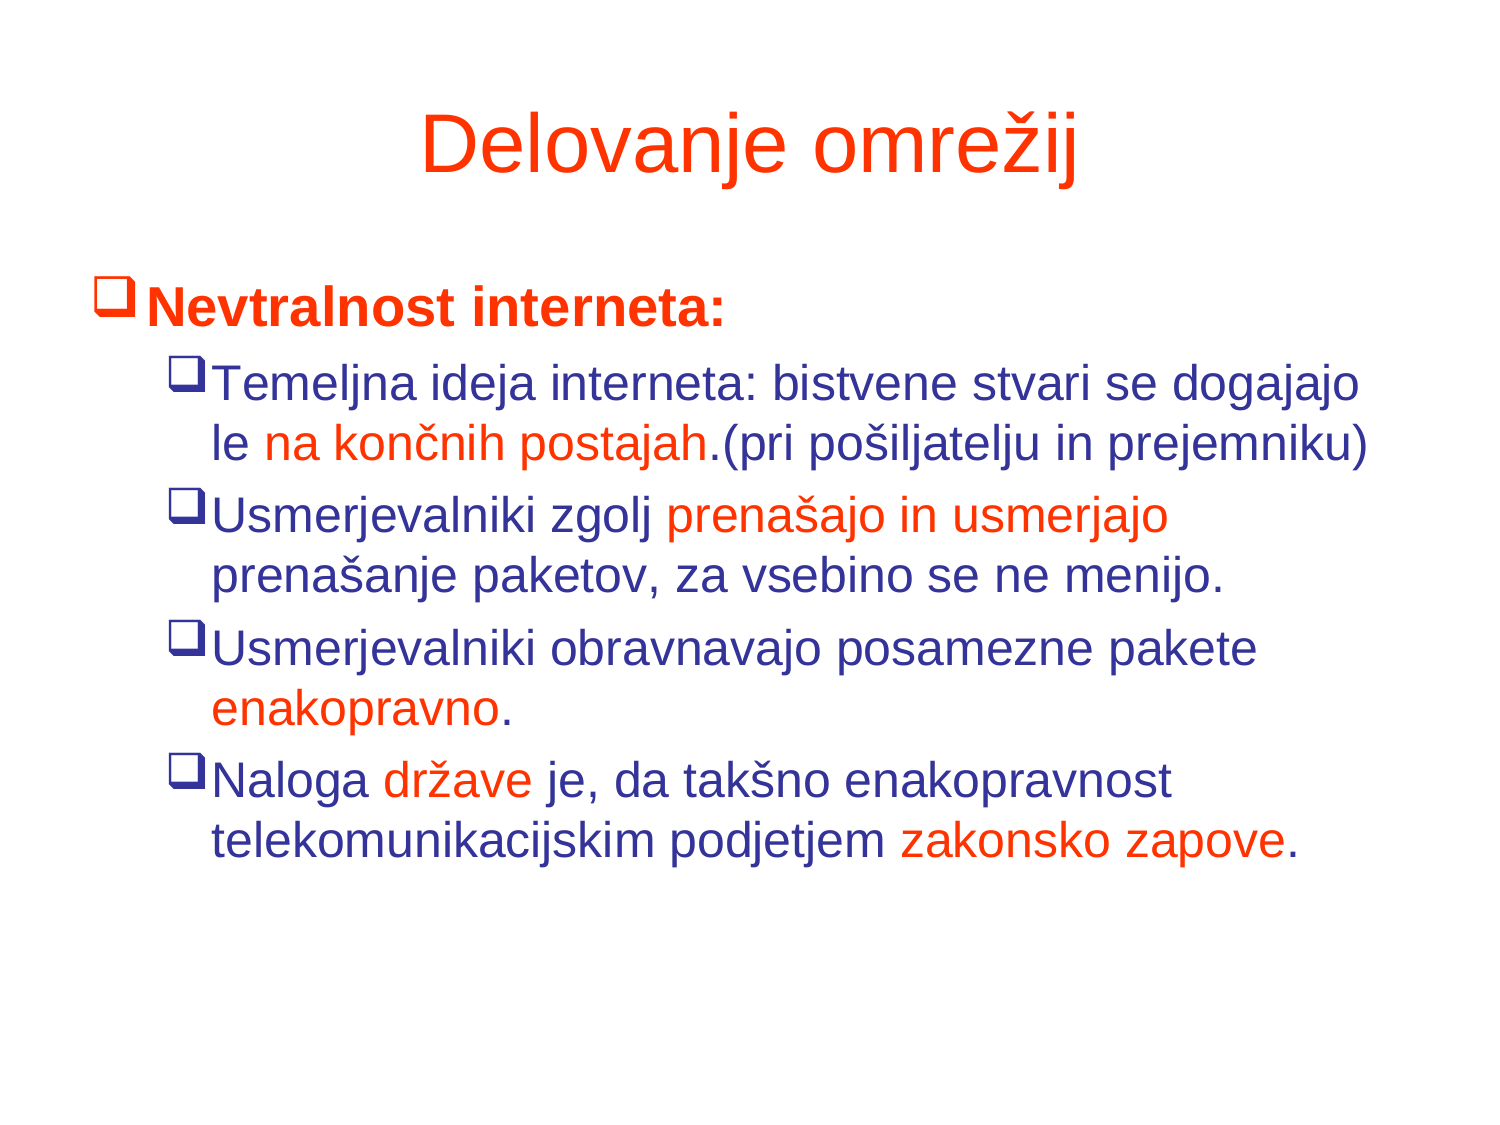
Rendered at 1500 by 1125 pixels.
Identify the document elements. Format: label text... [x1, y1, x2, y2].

list Nevtralnost interneta: Temeljna ideja interneta: bistvene stvari se dogajajo le na končnih postajah.(pri pošiljatelju in prejemniku) Usmerjevalniki zgolj prenašajo in usmerjajo prenašanje paketov, za vsebino se ne menijo. Usmerjevalniki obravnavajo posamezne pakete enakopravno. Naloga države je, da takšno enakopravnost telekomunikacijskim podjetjem zakonsko zapove. [75, 262, 1426, 1093]
title Delovanje omrežij [75, 45, 1426, 233]
